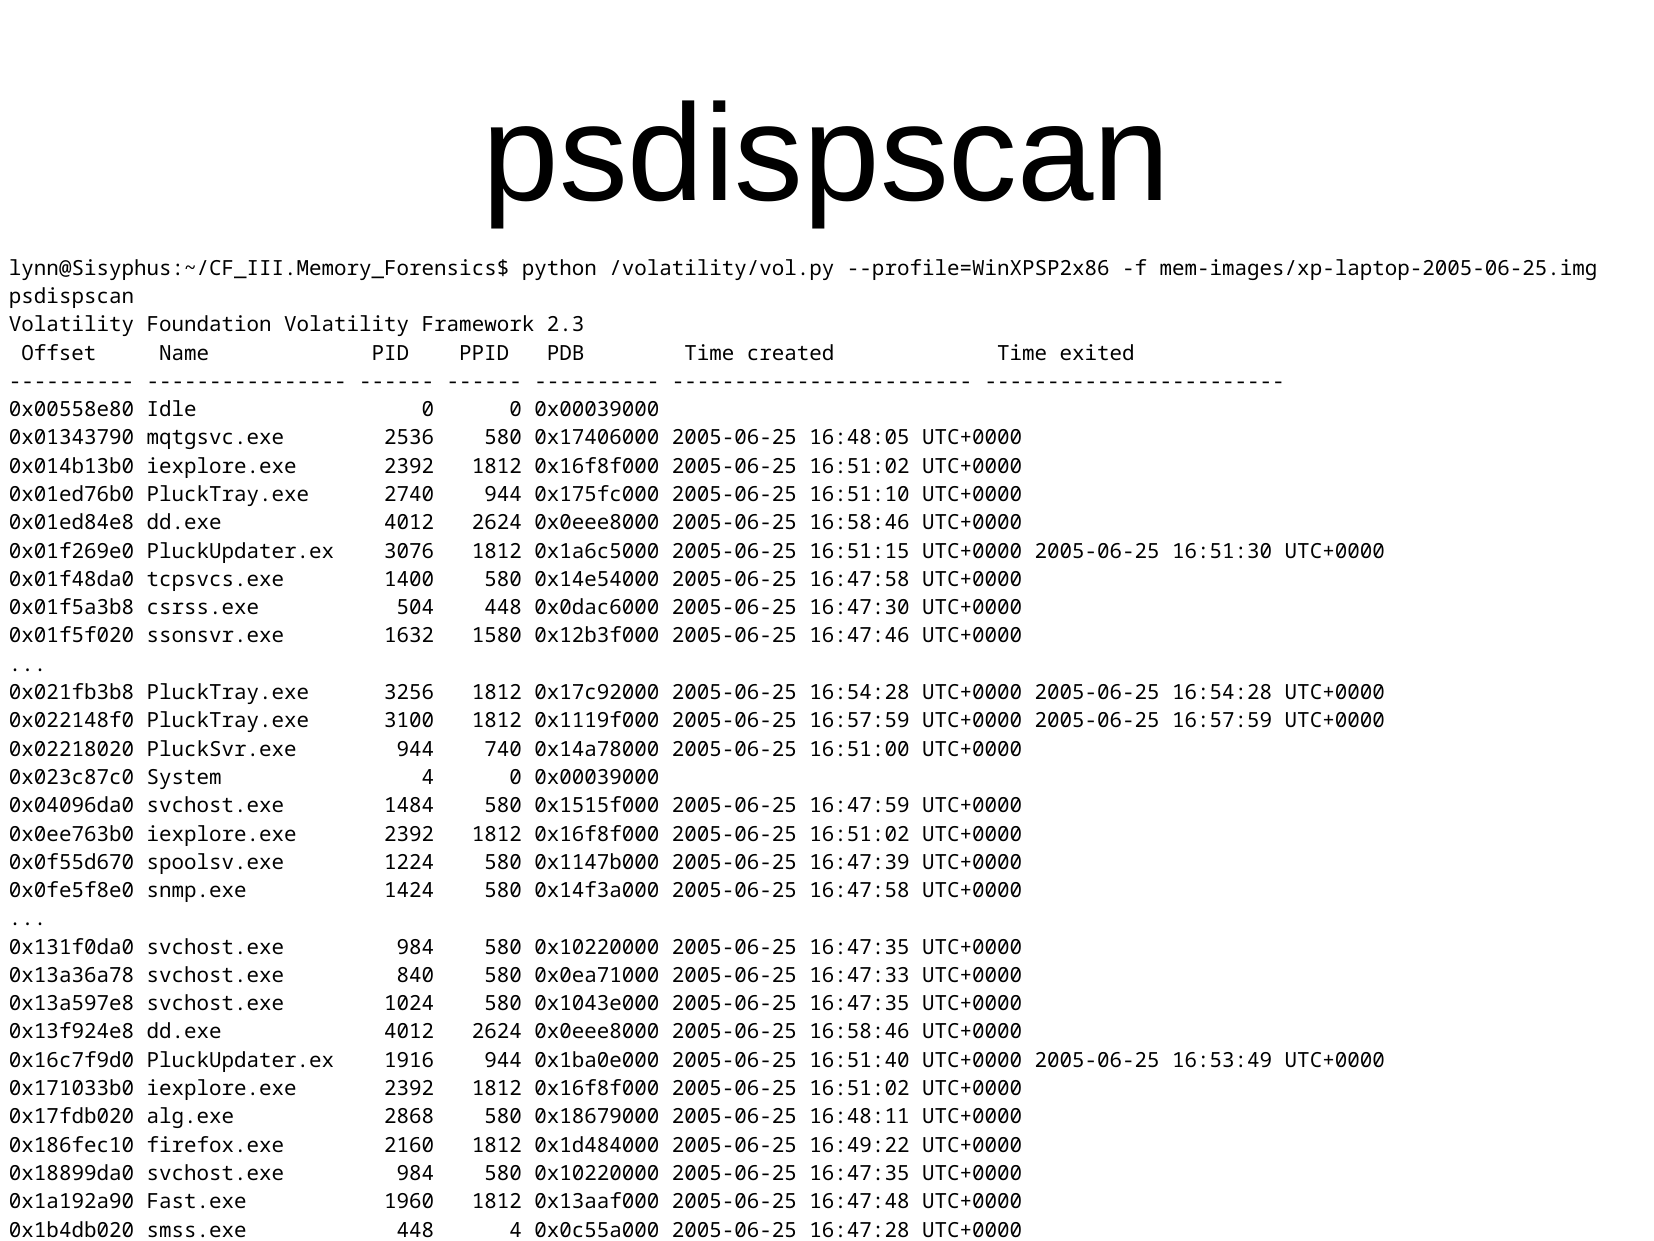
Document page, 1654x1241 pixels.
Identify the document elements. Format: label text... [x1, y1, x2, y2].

text_box lynn@Sisyphus:~/CF_III.Memory_Forensics$ python /volatility/vol.py --profile=WinXPSP2x86 -f mem-images/xp-laptop-2005-06-25.img psdispscan Volatility Foundation Volatility Framework 2.3 Offset Name PID PPID PDB Time created Time exited ---------- ---------------- ------ ------ ---------- ------------------------ ------------------------ 0x00558e80 Idle 0 0 0x00039000 0x01343790 mqtgsvc.exe 2536 580 0x17406000 2005-06-25 16:48:05 UTC+0000 0x014b13b0 iexplore.exe 2392 1812 0x16f8f000 2005-06-25 16:51:02 UTC+0000 0x01ed76b0 PluckTray.exe 2740 944 0x175fc000 2005-06-25 16:51:10 UTC+0000 0x01ed84e8 dd.exe 4012 2624 0x0eee8000 2005-06-25 16:58:46 UTC+0000 0x01f269e0 PluckUpdater.ex 3076 1812 0x1a6c5000 2005-06-25 16:51:15 UTC+0000 2005-06-25 16:51:30 UTC+0000 0x01f48da0 tcpsvcs.exe 1400 580 0x14e54000 2005-06-25 16:47:58 UTC+0000 0x01f5a3b8 csrss.exe 504 448 0x0dac6000 2005-06-25 16:47:30 UTC+0000 0x01f5f020 ssonsvr.exe 1632 1580 0x12b3f000 2005-06-25 16:47:46 UTC+0000 ... 0x021fb3b8 PluckTray.exe 3256 1812 0x17c92000 2005-06-25 16:54:28 UTC+0000 2005-06-25 16:54:28 UTC+0000 0x022148f0 PluckTray.exe 3100 1812 0x1119f000 2005-06-25 16:57:59 UTC+0000 2005-06-25 16:57:59 UTC+0000 0x02218020 PluckSvr.exe 944 740 0x14a78000 2005-06-25 16:51:00 UTC+0000 0x023c87c0 System 4 0 0x00039000 0x04096da0 svchost.exe 1484 580 0x1515f000 2005-06-25 16:47:59 UTC+0000 0x0ee763b0 iexplore.exe 2392 1812 0x16f8f000 2005-06-25 16:51:02 UTC+0000 0x0f55d670 spoolsv.exe 1224 580 0x1147b000 2005-06-25 16:47:39 UTC+0000 0x0fe5f8e0 snmp.exe 1424 580 0x14f3a000 2005-06-25 16:47:58 UTC+0000 ... 0x131f0da0 svchost.exe 984 580 0x10220000 2005-06-25 16:47:35 UTC+0000 0x13a36a78 svchost.exe 840 580 0x0ea71000 2005-06-25 16:47:33 UTC+0000 0x13a597e8 svchost.exe 1024 580 0x1043e000 2005-06-25 16:47:35 UTC+0000 0x13f924e8 dd.exe 4012 2624 0x0eee8000 2005-06-25 16:58:46 UTC+0000 0x16c7f9d0 PluckUpdater.ex 1916 944 0x1ba0e000 2005-06-25 16:51:40 UTC+0000 2005-06-25 16:53:49 UTC+0000 0x171033b0 iexplore.exe 2392 1812 0x16f8f000 2005-06-25 16:51:02 UTC+0000 0x17fdb020 alg.exe 2868 580 0x18679000 2005-06-25 16:48:11 UTC+0000 0x186fec10 firefox.exe 2160 1812 0x1d484000 2005-06-25 16:49:22 UTC+0000 0x18899da0 svchost.exe 984 580 0x10220000 2005-06-25 16:47:35 UTC+0000 0x1a192a90 Fast.exe 1960 1812 0x13aaf000 2005-06-25 16:47:48 UTC+0000 0x1b4db020 smss.exe 448 4 0x0c55a000 2005-06-25 16:47:28 UTC+0000 0x1e5b2670 spoolsv.exe 1224 580 0x1147b000 2005-06-25 16:47:39 UTC+0000 [0, 245, 1654, 1241]
title psdispscan [82, 49, 1571, 245]
